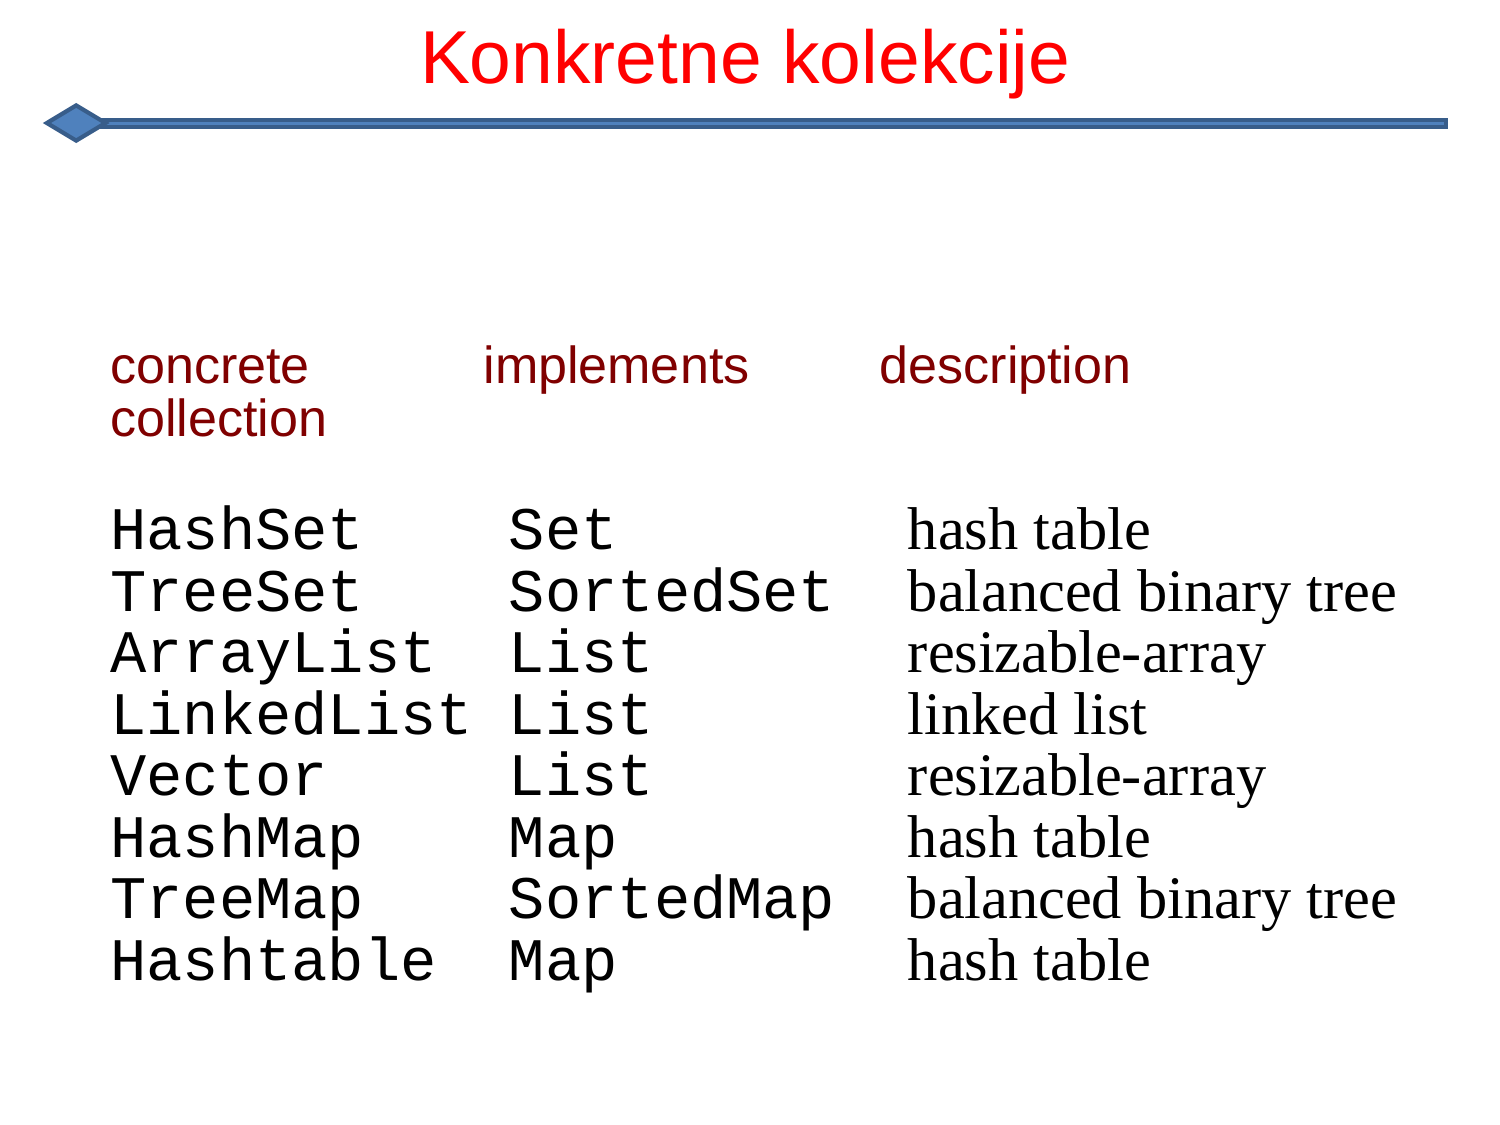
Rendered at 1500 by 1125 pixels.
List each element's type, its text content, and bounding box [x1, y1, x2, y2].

title Konkretne kolekcije [70, 0, 1421, 108]
text_box concrete implements description collection HashSet Set hash table TreeSet SortedSet balanced binary tree ArrayList List resizable-array LinkedList List linked list Vector List resizable-array HashMap Map hash table TreeMap SortedMap balanced binary tree Hashtable Map hash table [110, 296, 1448, 1038]
